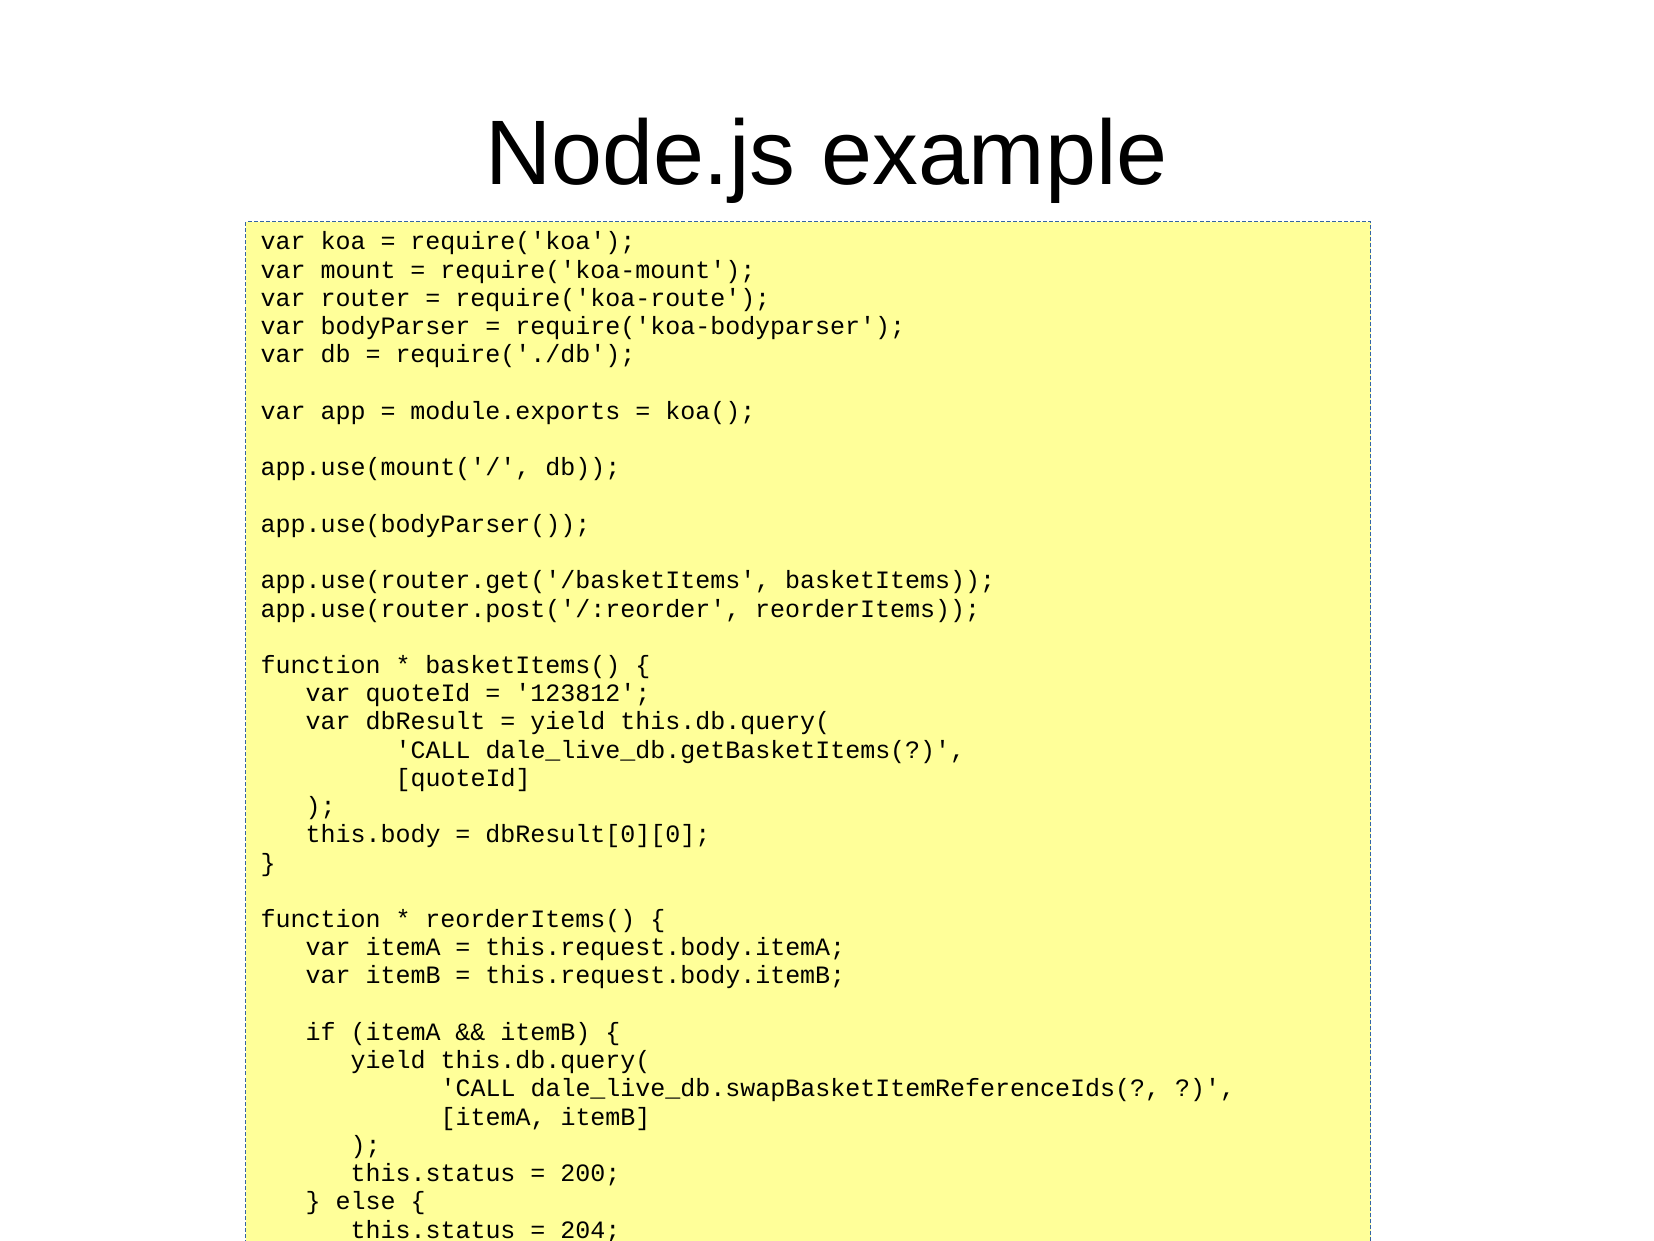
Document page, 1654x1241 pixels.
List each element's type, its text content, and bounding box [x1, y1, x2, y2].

title Node.js example [82, 49, 1571, 257]
text_box var koa = require('koa'); var mount = require('koa-mount'); var router = require('koa-route'); var bodyParser = require('koa-bodyparser'); var db = require('./db'); var app = module.exports = koa(); app.use(mount('/', db)); app.use(bodyParser()); app.use(router.get('/basketItems', basketItems)); app.use(router.post('/:reorder', reorderItems)); function * basketItems() { var quoteId = '123812'; var dbResult = yield this.db.query( 'CALL dale_live_db.getBasketItems(?)', [quoteId] ); this.body = dbResult[0][0]; } function * reorderItems() { var itemA = this.request.body.itemA; var itemB = this.request.body.itemB; if (itemA && itemB) { yield this.db.query( 'CALL dale_live_db.swapBasketItemReferenceIds(?, ?)', [itemA, itemB] ); this.status = 200; } else { this.status = 204; } } [245, 221, 1371, 1214]
